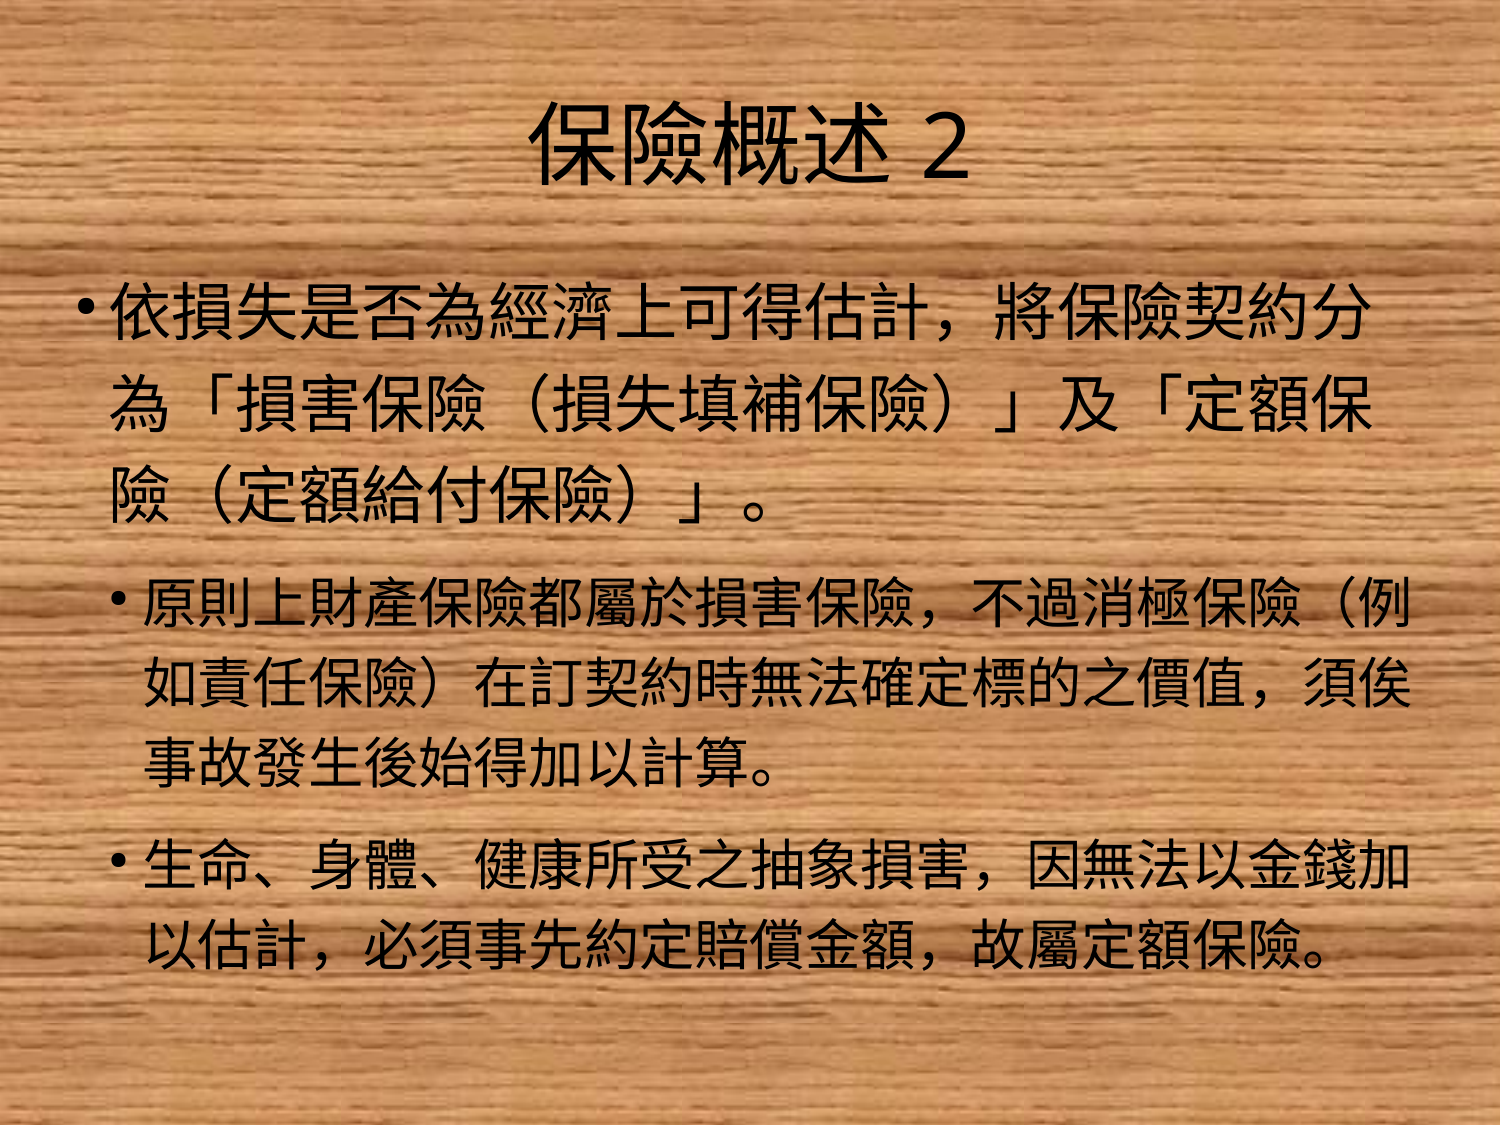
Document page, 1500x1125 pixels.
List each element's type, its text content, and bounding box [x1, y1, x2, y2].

list 依損失是否為經濟上可得估計，將保險契約分為「損害保險（損失填補保險）」及「定額保險（定額給付保險）」。 原則上財產保險都屬於損害保險，不過消極保險（例如責任保險）在訂契約時無法確定標的之價值，須俟事故發生後始得加以計算。 生命、身體、健康所受之抽象損害，因無法以金錢加以估計，必須事先約定賠償金額，故屬定額保險。 [75, 262, 1425, 1005]
title 保險概述2 [75, 45, 1425, 233]
picture [0, 0, 1500, 1125]
